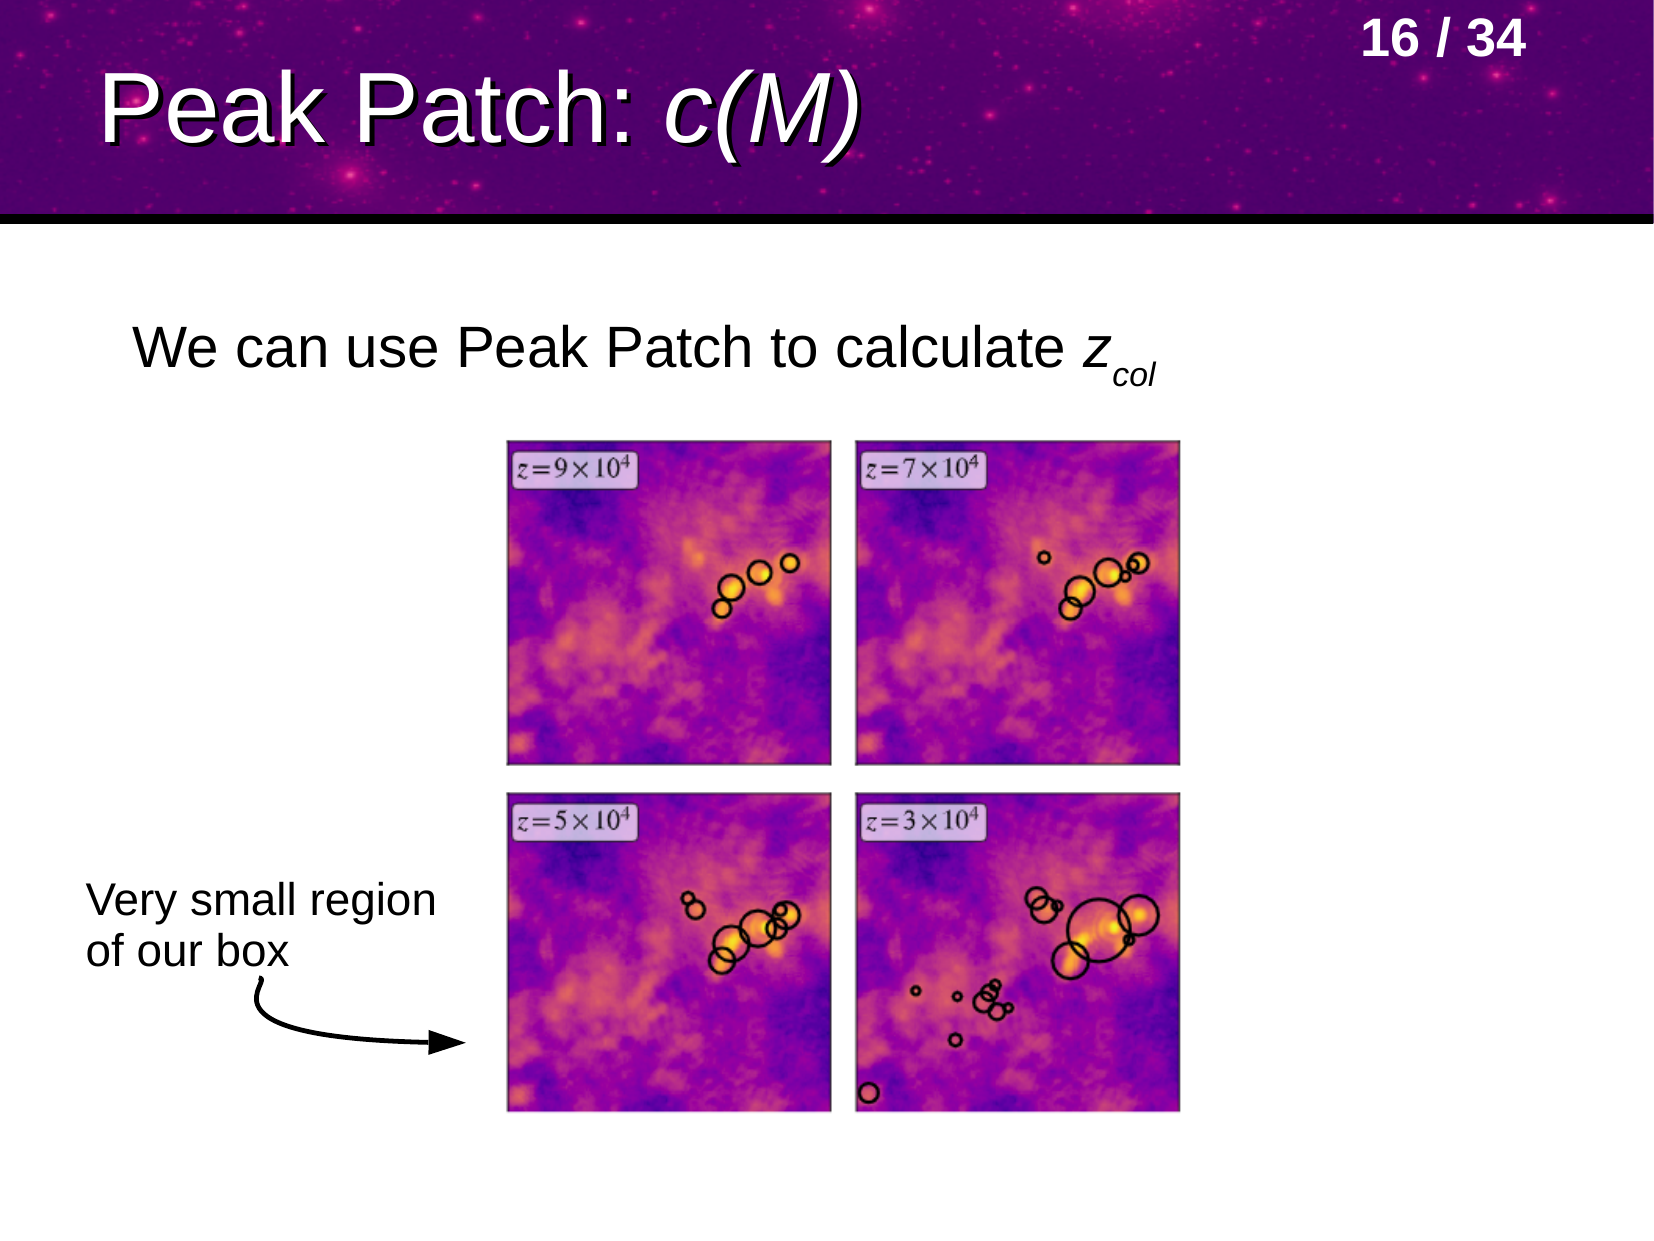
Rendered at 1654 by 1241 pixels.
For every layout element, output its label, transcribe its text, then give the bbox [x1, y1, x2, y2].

text_box Very small region of our box [70, 866, 461, 1082]
text_box We can use Peak Patch to calculate zcol [118, 307, 1512, 805]
picture [0, 0, 1345, 214]
text_box <number> / 34 [1345, 0, 1654, 77]
text_box Peak Patch: c(M) [82, 44, 1654, 283]
picture [494, 428, 1193, 1129]
